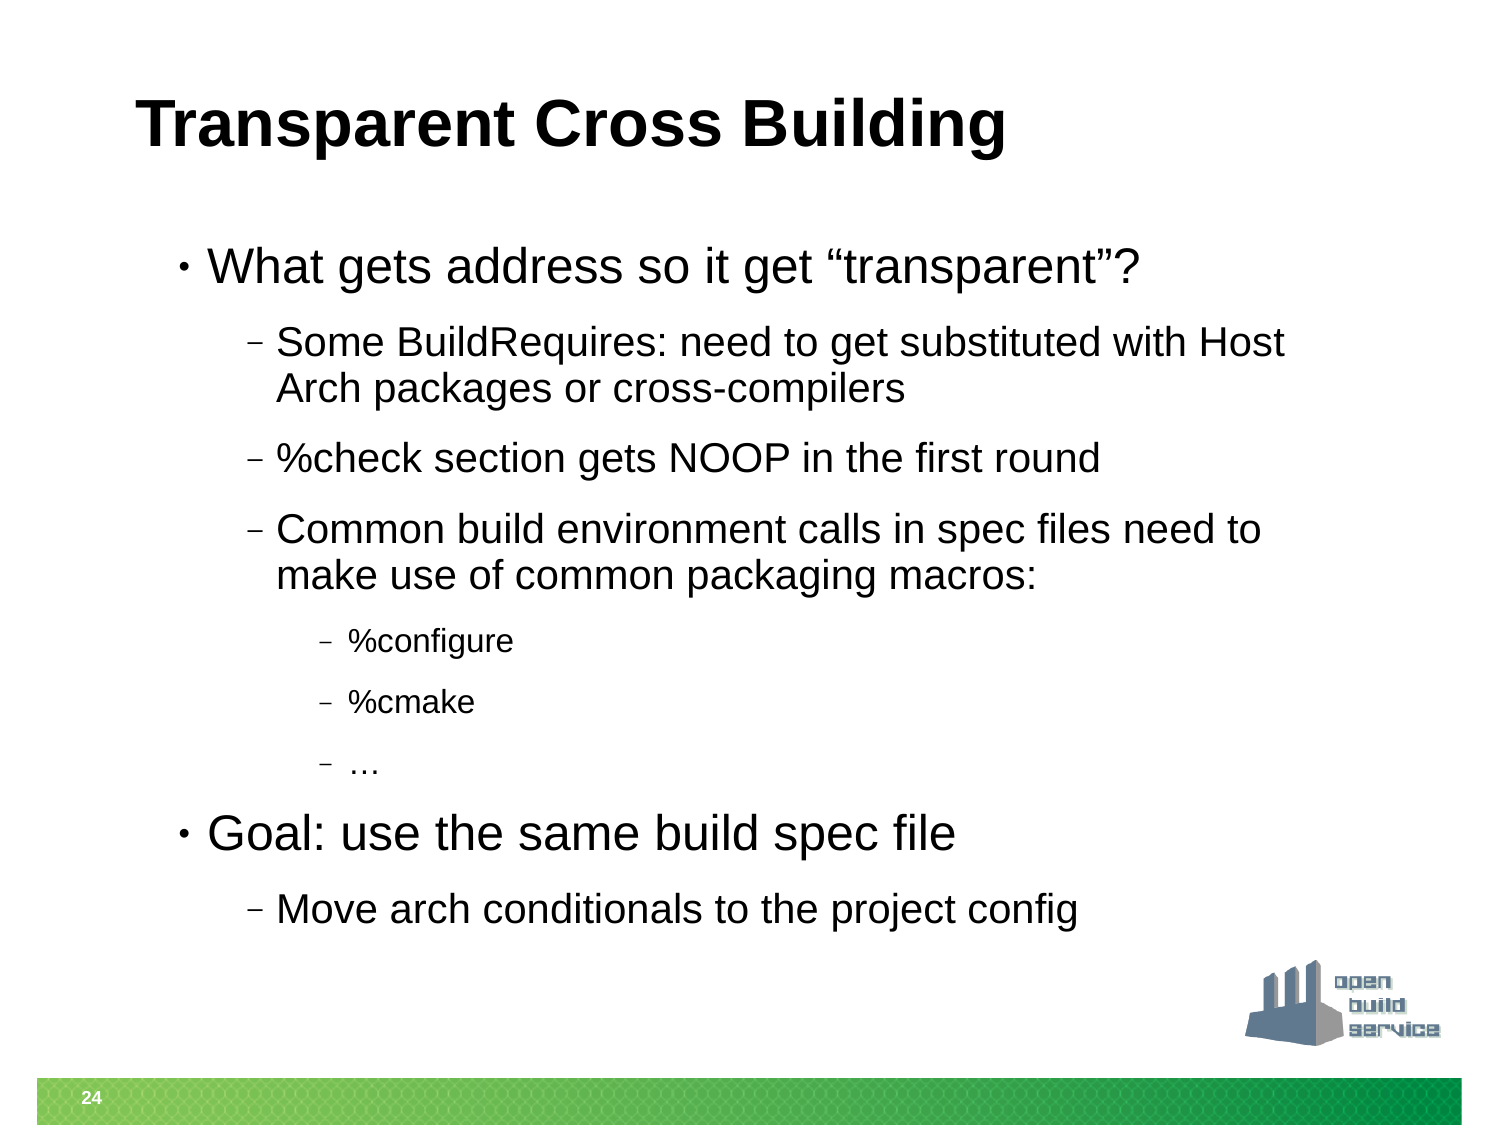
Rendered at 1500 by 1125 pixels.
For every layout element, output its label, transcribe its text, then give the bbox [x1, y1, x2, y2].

picture [37, 1078, 1462, 1125]
picture [1245, 960, 1441, 1046]
title Transparent Cross Building [135, 41, 1372, 204]
list What gets address so it get “transparent”? Some BuildRequires: need to get substituted with Host Arch packages or cross-compilers %check section gets NOOP in the first round Common build environment calls in spec files need to make use of common packaging macros: %configure %cmake … Goal: use the same build spec file Move arch conditionals to the project config [135, 238, 1372, 982]
